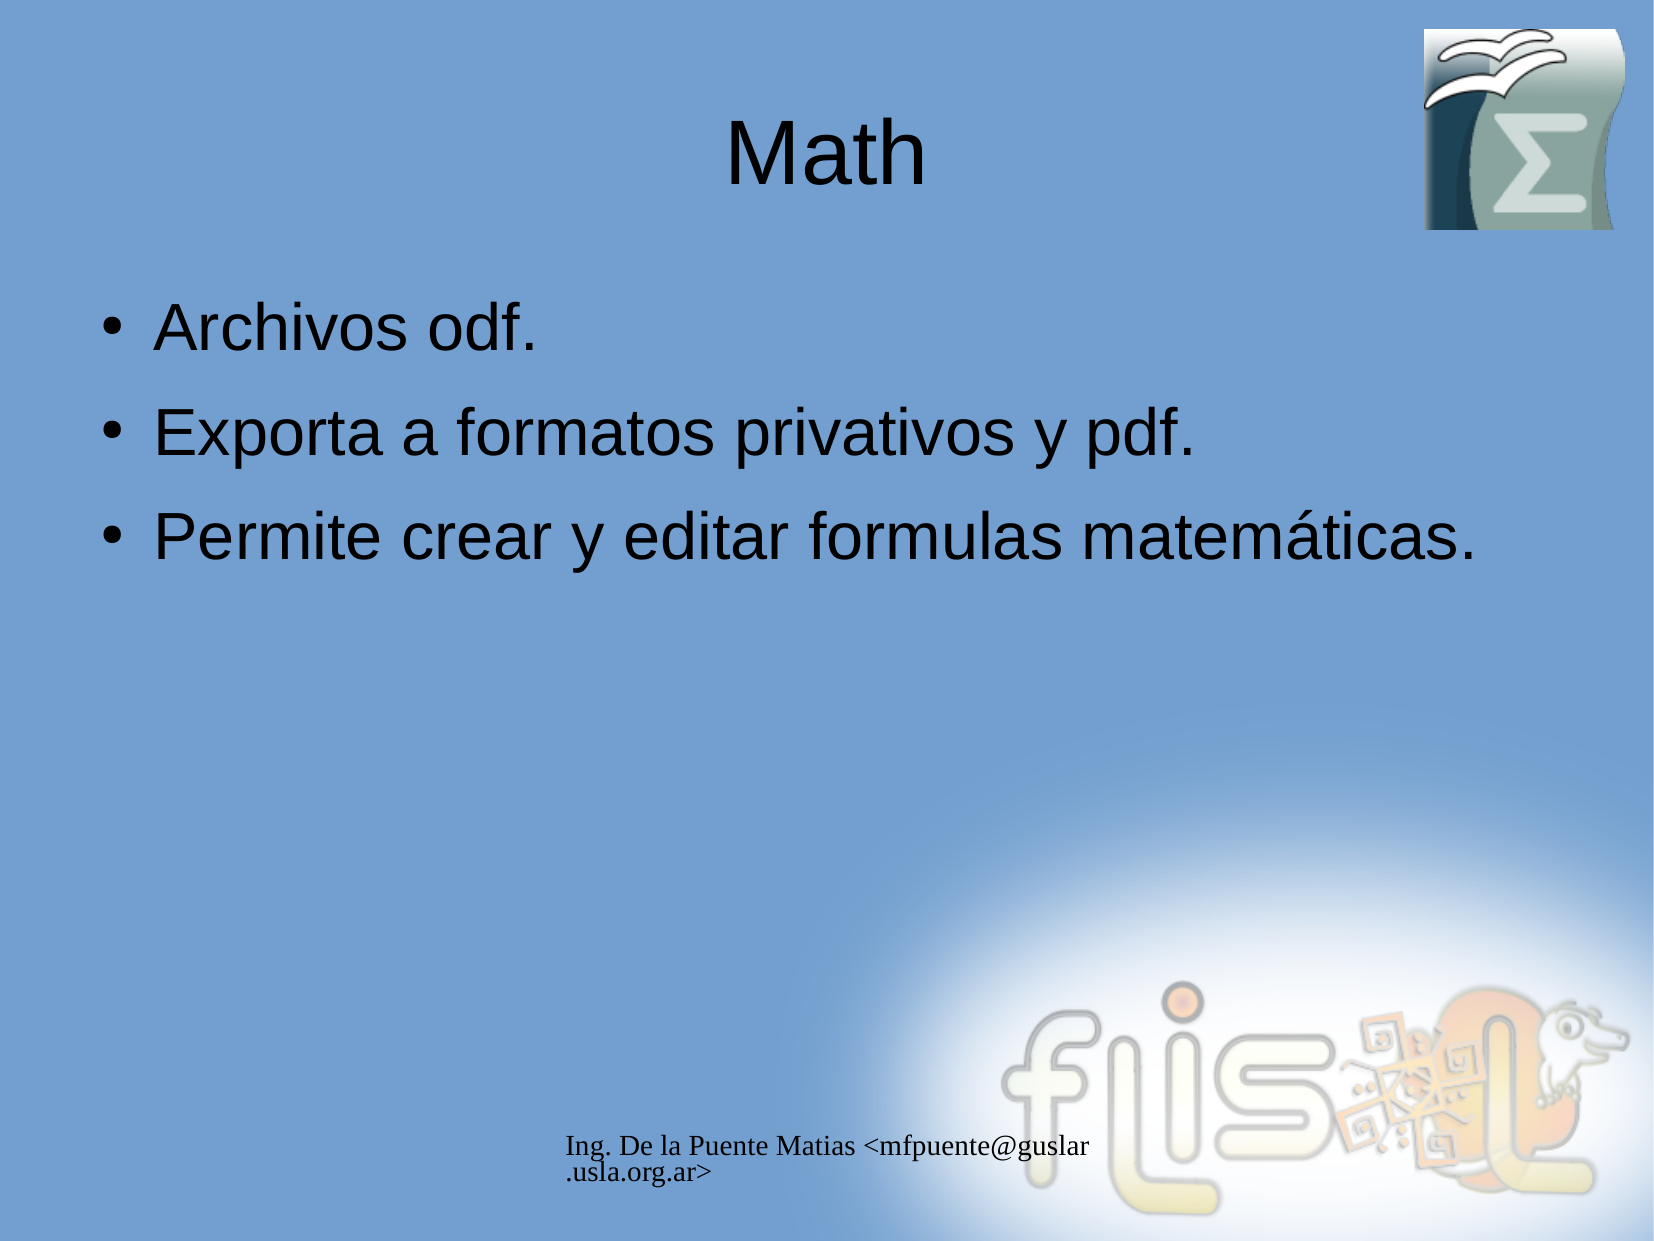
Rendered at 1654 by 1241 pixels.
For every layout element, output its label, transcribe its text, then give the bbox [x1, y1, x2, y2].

picture [0, 0, 1654, 1241]
title Math [82, 56, 1571, 250]
list Archivos odf. Exporta a formatos privativos y pdf. Permite crear y editar formulas matemáticas. [82, 290, 1571, 1094]
